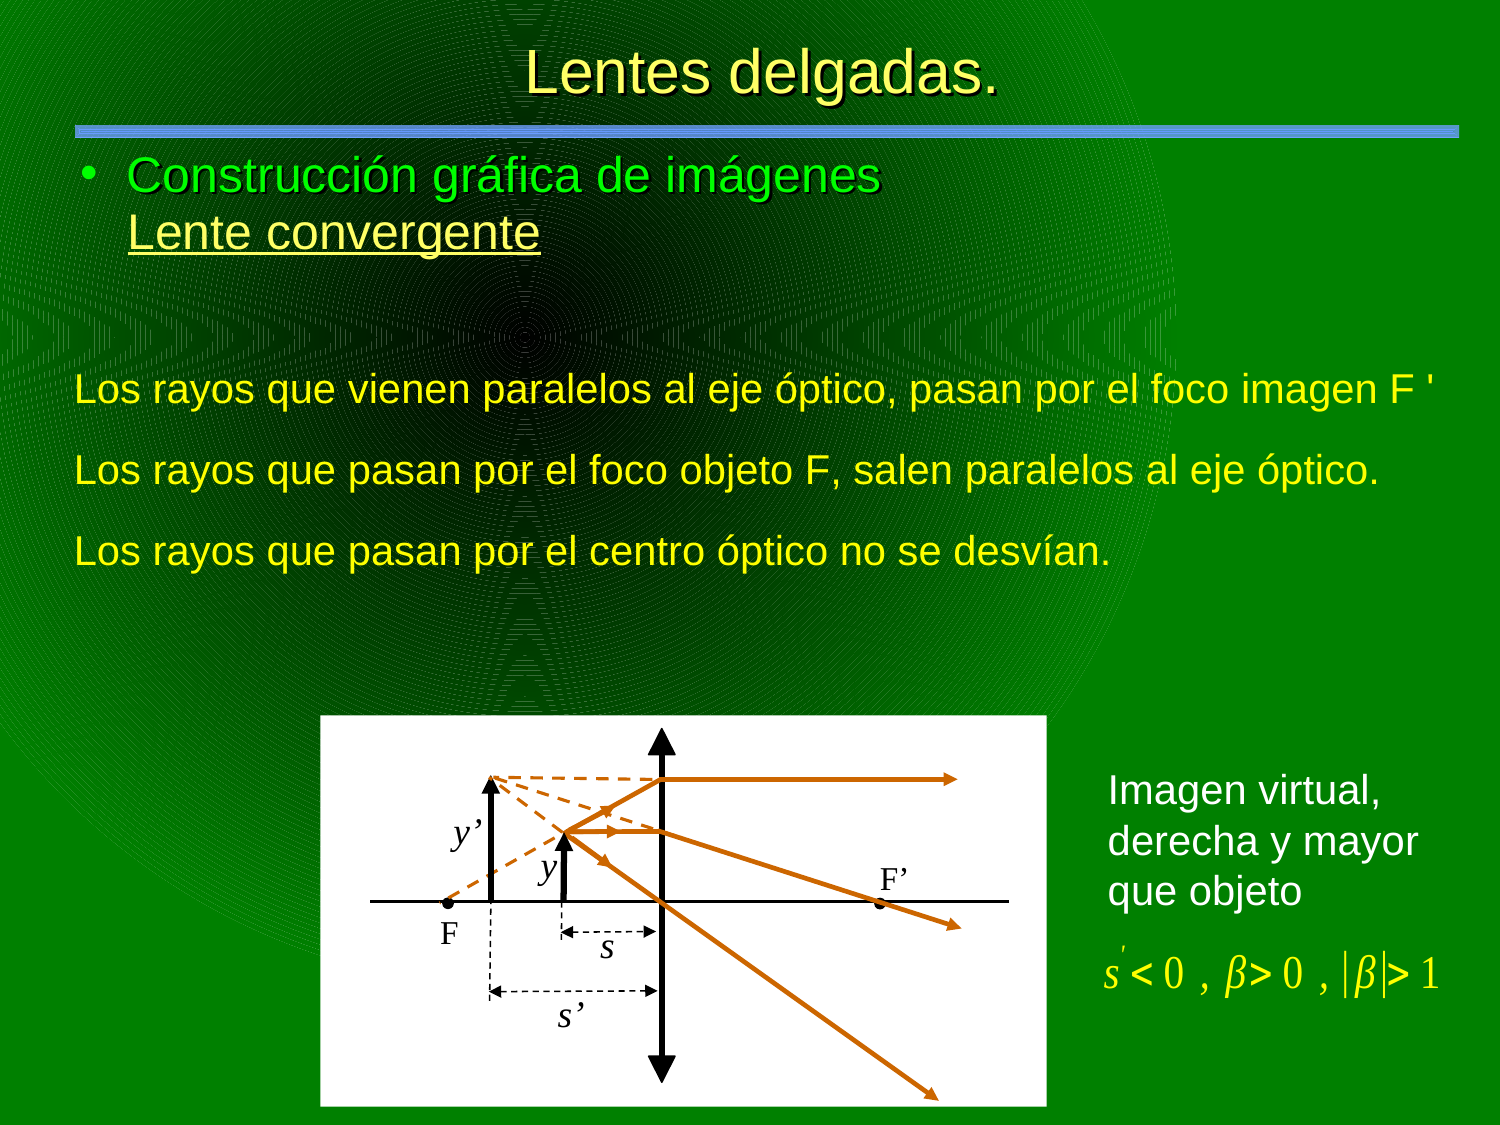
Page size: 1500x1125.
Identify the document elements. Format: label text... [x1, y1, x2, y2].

text_box s [588, 920, 627, 966]
text_box Lente convergente [112, 208, 654, 266]
text_box Los rayos que vienen paralelos al eje óptico, pasan por el foco imagen F ' Los rayos que pasan por el foco objeto F, salen paralelos al eje óptico. Los rayos que pasan por el centro óptico no se desvían. [59, 354, 1477, 582]
text_box [75, 125, 1460, 138]
text_box [320, 715, 1047, 1107]
text_box y’ [449, 807, 487, 853]
text_box s’ [552, 989, 591, 1035]
text_box F’ [876, 856, 913, 897]
chart [1090, 938, 1456, 999]
text_box y [530, 840, 560, 886]
text_box Lentes delgadas. [50, 23, 1476, 114]
text_box Imagen virtual, derecha y mayor que objeto [1092, 755, 1445, 922]
text_box Construcción gráfica de imágenes [65, 134, 1395, 223]
text_box F [430, 911, 468, 952]
